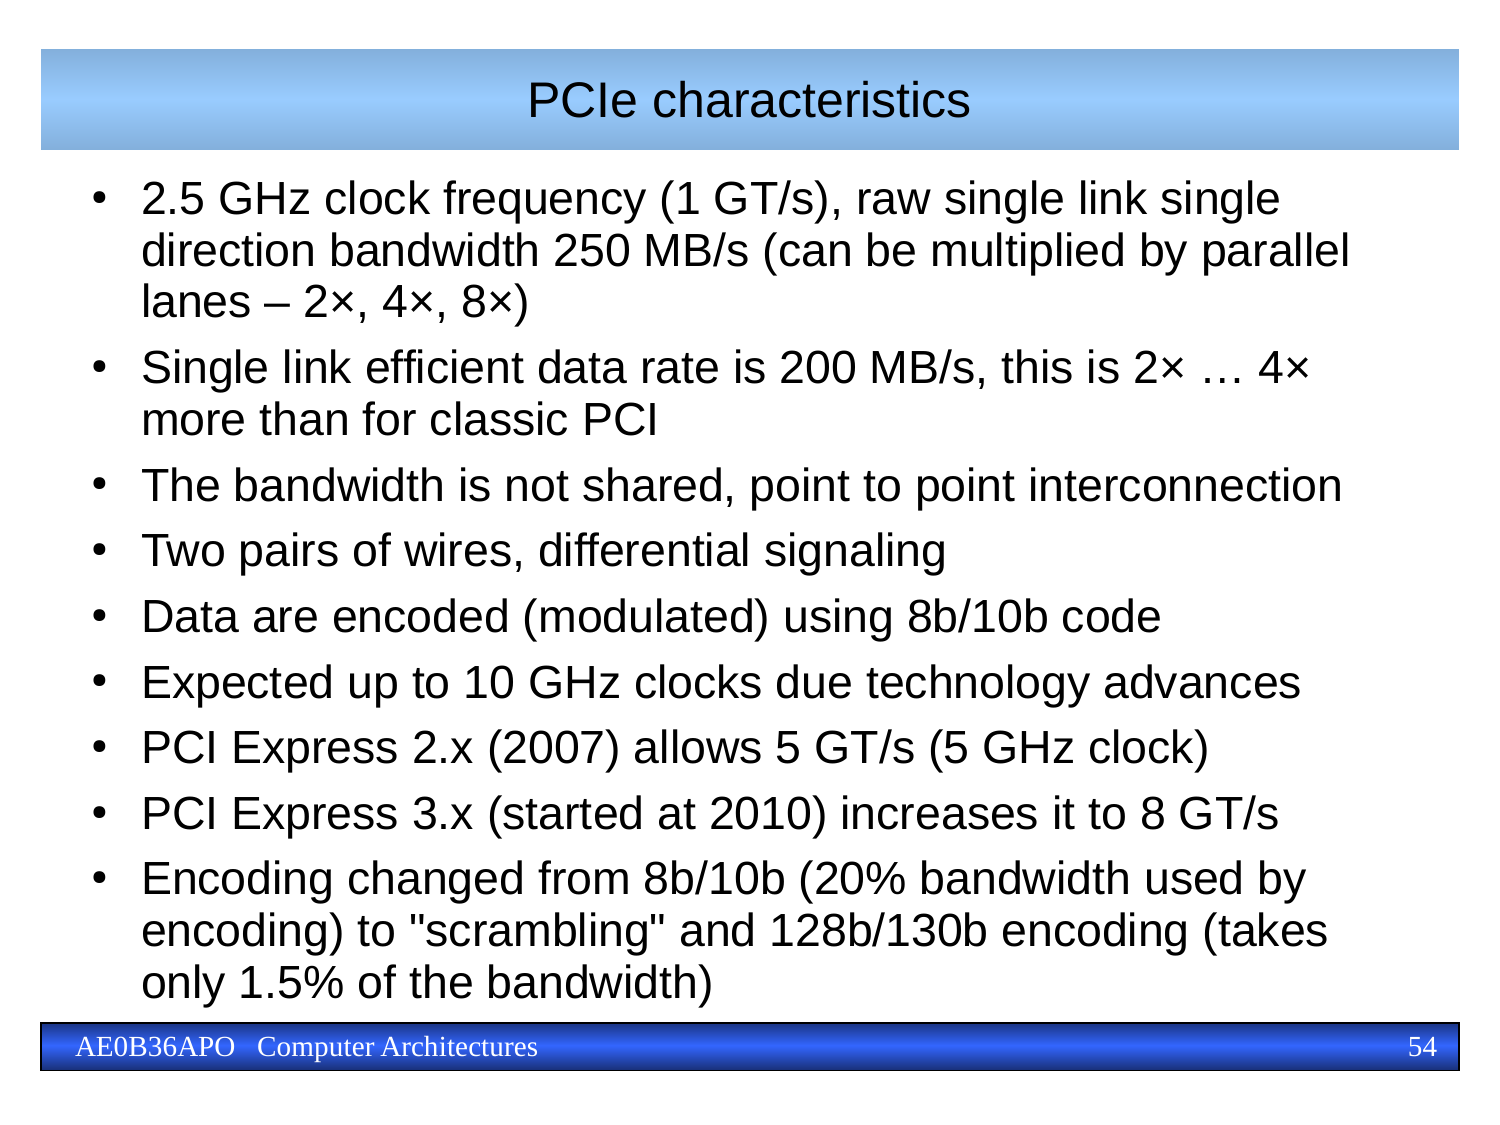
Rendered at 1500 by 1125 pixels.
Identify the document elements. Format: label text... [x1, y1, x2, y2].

list 2.5 GHz clock frequency (1 GT/s), raw single link single direction bandwidth 250 MB/s (can be multiplied by parallel lanes – 2×, 4×, 8×) Single link efficient data rate is 200 MB/s, this is 2× … 4× more than for classic PCI The bandwidth is not shared, point to point interconnection Two pairs of wires, differential signaling Data are encoded (modulated) using 8b/10b code Expected up to 10 GHz clocks due technology advances PCI Express 2.x (2007) allows 5 GT/s (5 GHz clock) PCI Express 3.x (started at 2010) increases it to 8 GT/s Encoding changed from 8b/10b (20% bandwidth used by encoding) to "scrambling" and 128b/130b encoding (takes only 1.5% of the bandwidth) [75, 172, 1426, 1011]
title PCIe characteristics [41, 49, 1459, 150]
